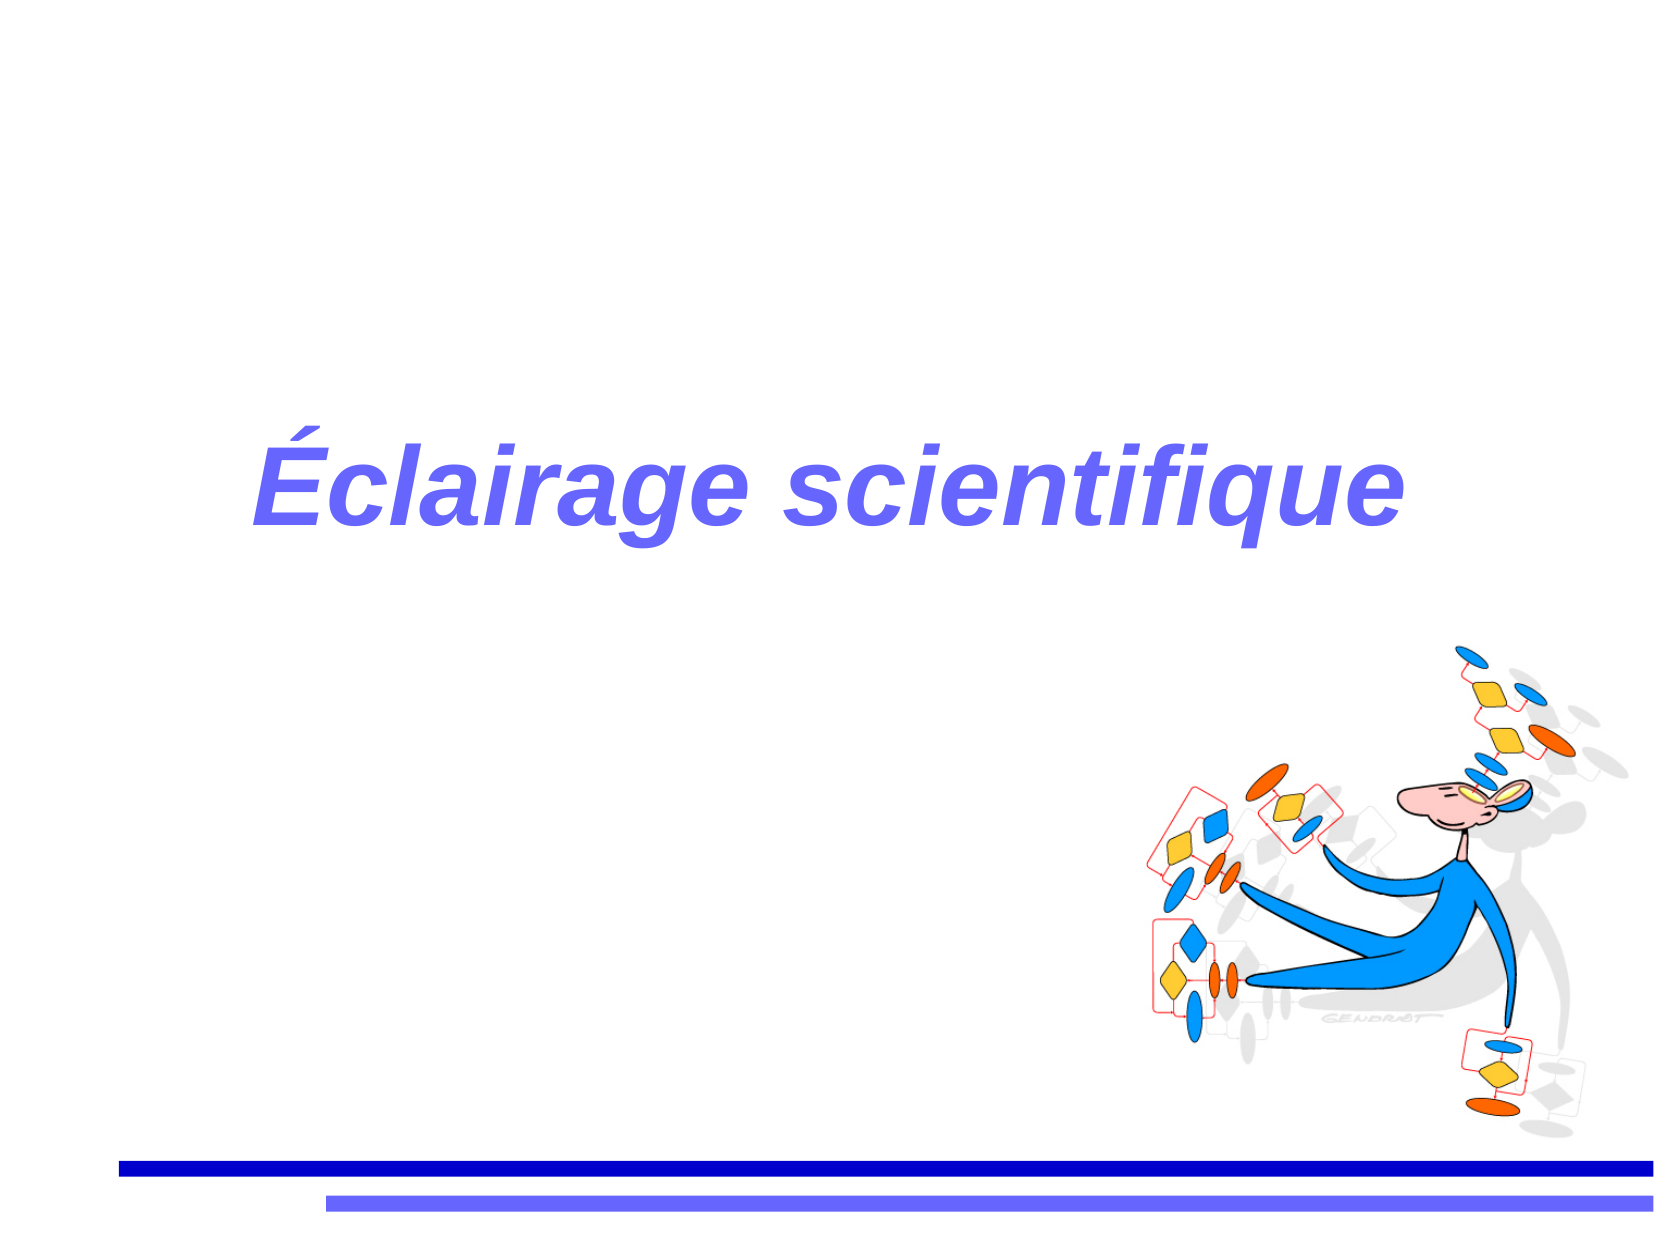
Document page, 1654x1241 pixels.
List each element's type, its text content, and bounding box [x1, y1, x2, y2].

title Éclairage scientifique [123, 298, 1536, 675]
picture [1110, 637, 1654, 1146]
